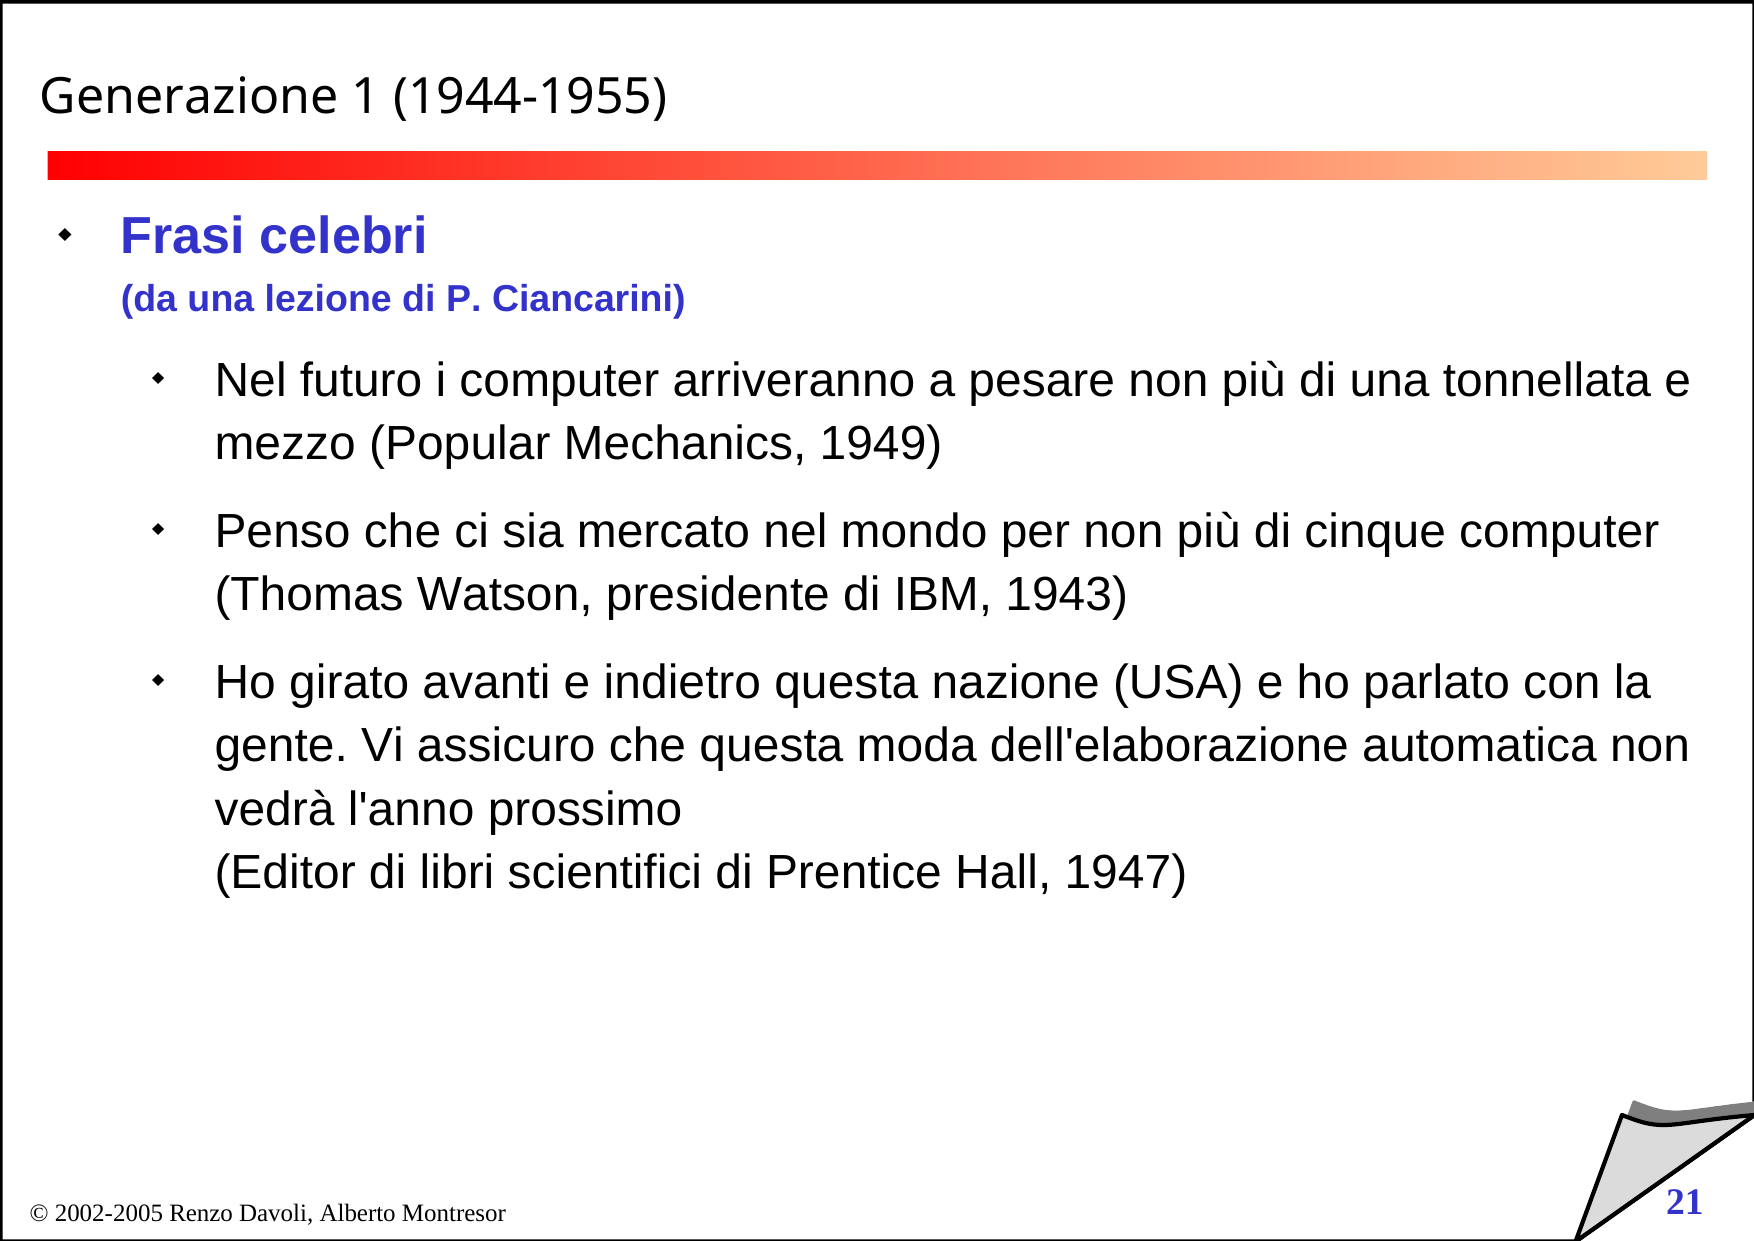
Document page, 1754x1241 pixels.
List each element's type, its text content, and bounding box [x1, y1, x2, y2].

title Generazione 1 (1944-1955) [40, 49, 1713, 144]
list Frasi celebri (da una lezione di P. Ciancarini) Nel futuro i computer arriveranno a pesare non più di una tonnellata e mezzo (Popular Mechanics, 1949) Penso che ci sia mercato nel mondo per non più di cinque computer (Thomas Watson, presidente di IBM, 1943) Ho girato avanti e indietro questa nazione (USA) e ho parlato con la gente. Vi assicuro che questa moda dell'elaborazione automatica non vedrà l'anno prossimo (Editor di libri scientifici di Prentice Hall, 1947) [58, 206, 1696, 912]
